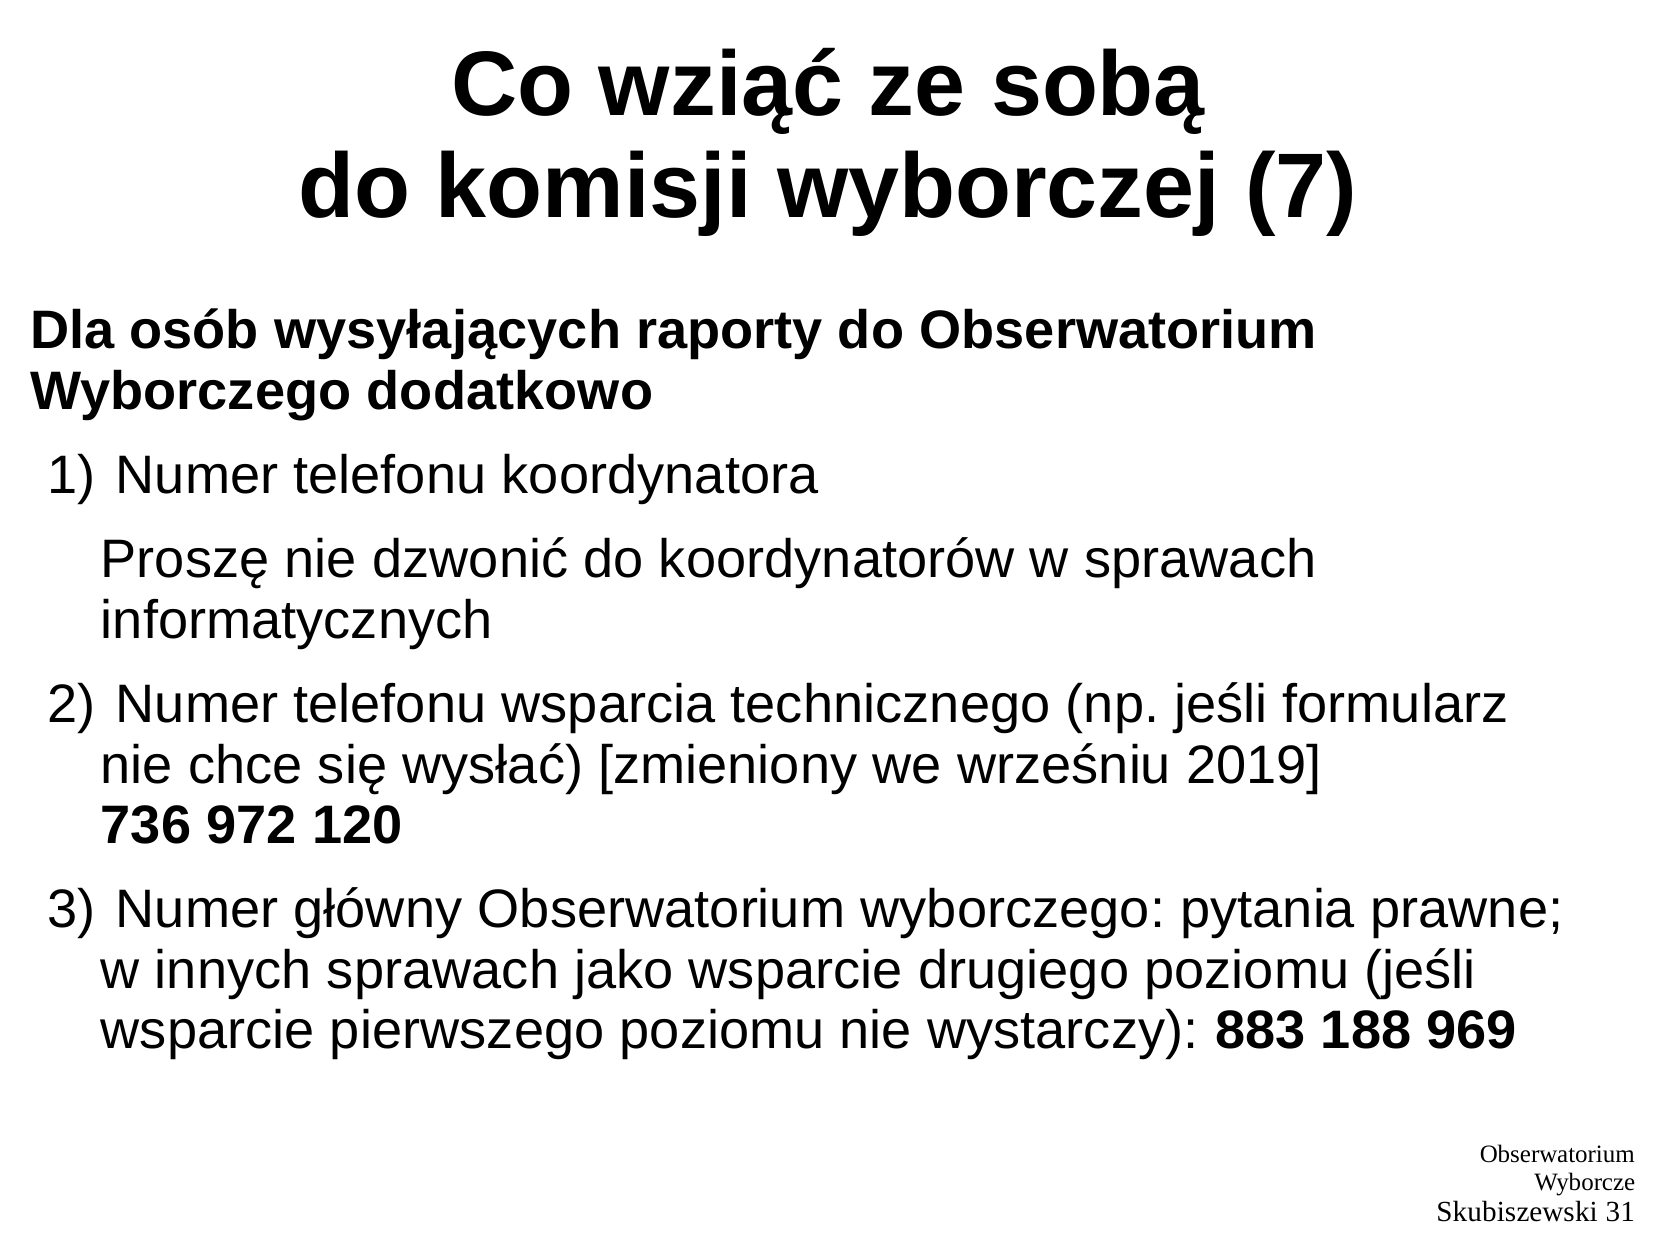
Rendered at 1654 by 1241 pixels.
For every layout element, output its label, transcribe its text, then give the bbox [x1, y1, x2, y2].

list Dla osób wysyłających raporty do Obserwatorium Wyborczego dodatkowo Numer telefonu koordynatora Proszę nie dzwonić do koordynatorów w sprawach informatycznych Numer telefonu wsparcia technicznego (np. jeśli formularz nie chce się wysłać) [zmieniony we wrześniu 2019] 736 972 120 Numer główny Obserwatorium wyborczego: pytania prawne; w innych sprawach jako wsparcie drugiego poziomu (jeśli wsparcie pierwszego poziomu nie wystarczy): 883 188 969 [30, 300, 1583, 1241]
title Co wziąć ze sobą do komisji wyborczej (7) [84, 32, 1573, 238]
